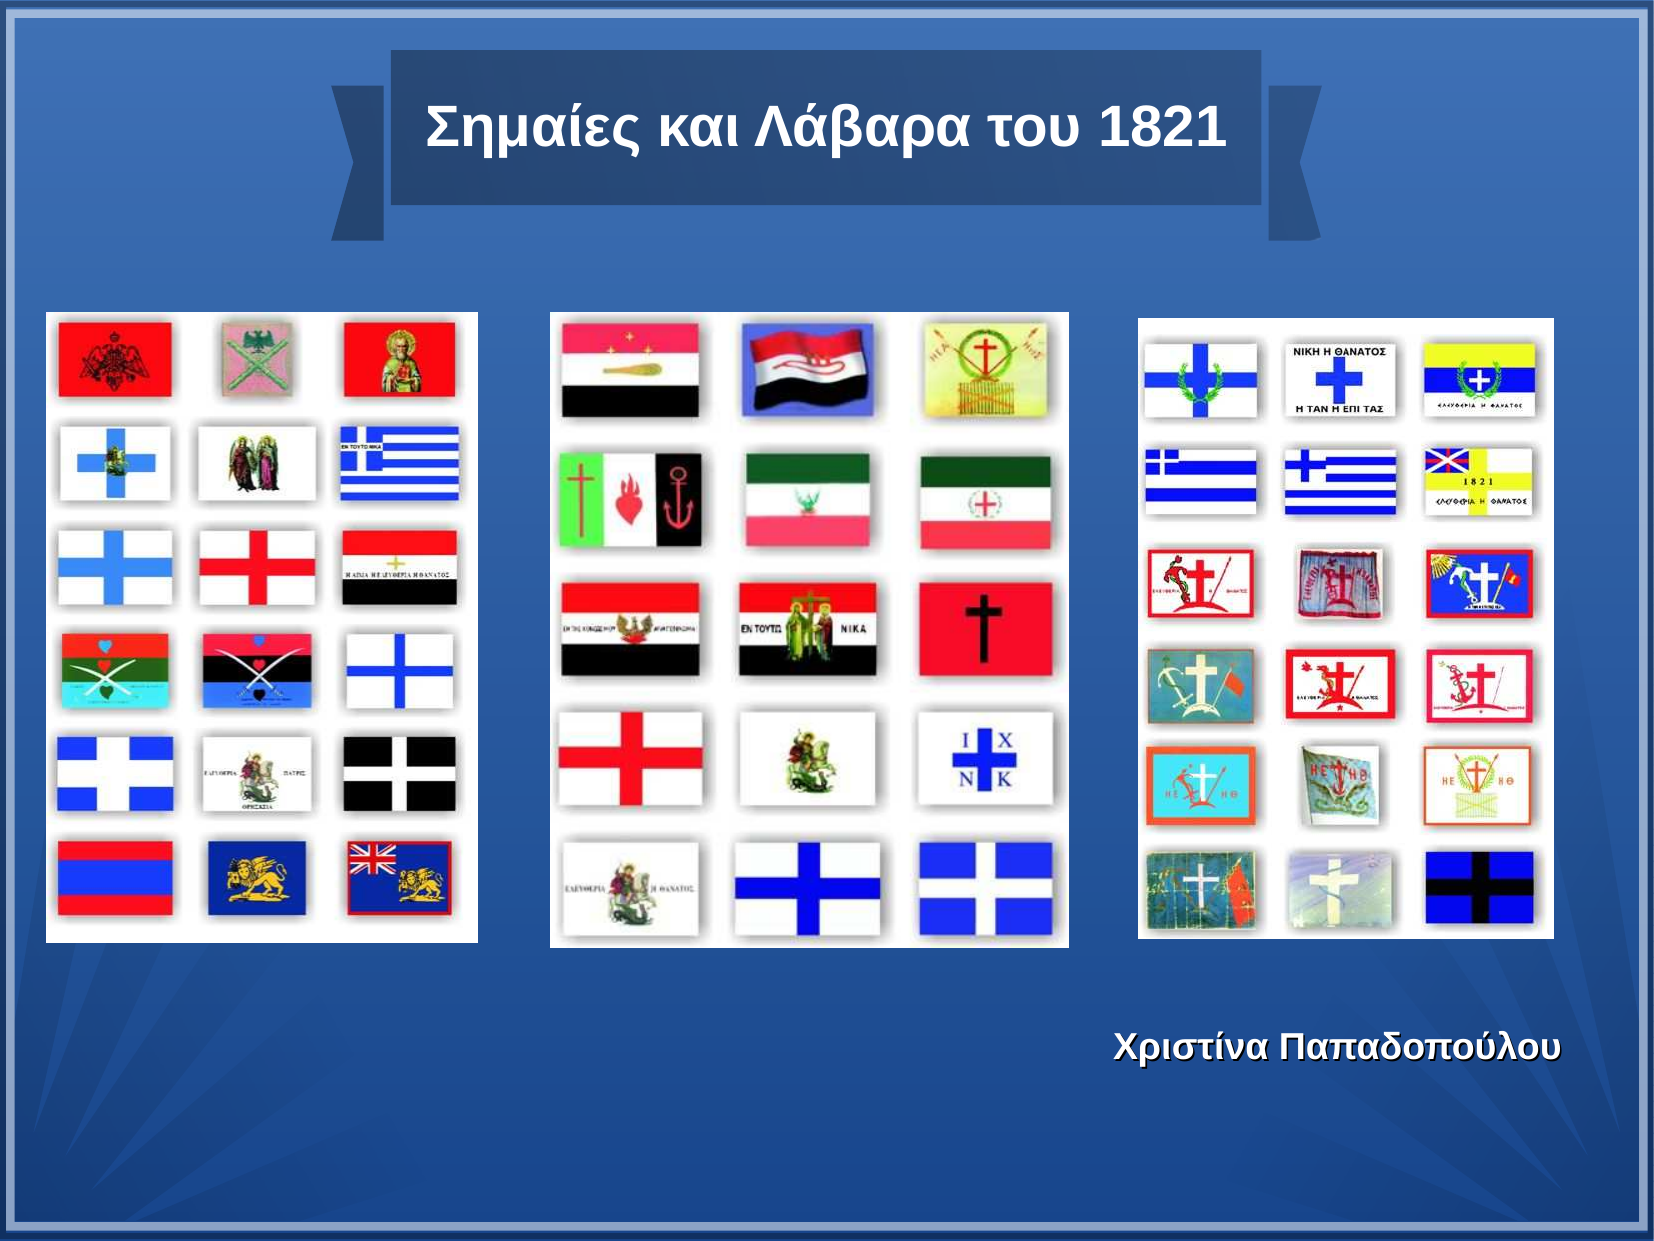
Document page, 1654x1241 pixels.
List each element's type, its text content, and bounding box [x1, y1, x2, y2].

text_box Χριστίνα Παπαδοπούλου [1098, 1017, 1578, 1075]
title Σημαίες και Λάβαρα του 1821 [389, 47, 1264, 205]
picture [1138, 318, 1554, 939]
picture [550, 312, 1069, 948]
picture [46, 312, 478, 943]
